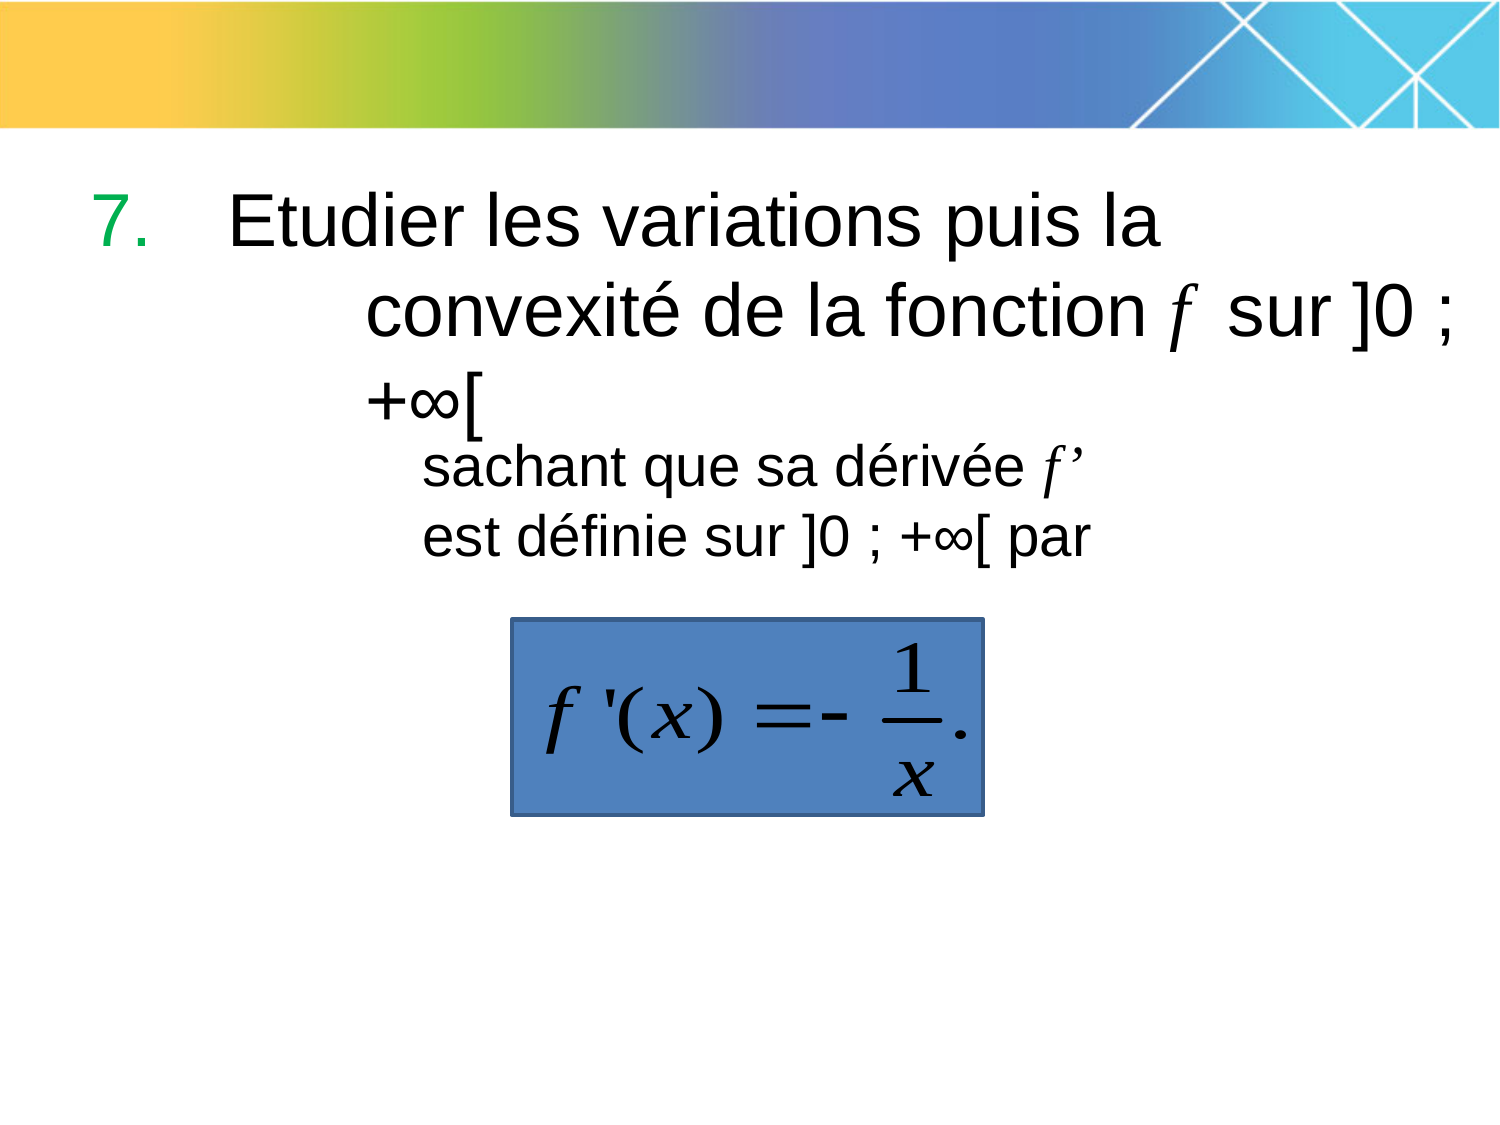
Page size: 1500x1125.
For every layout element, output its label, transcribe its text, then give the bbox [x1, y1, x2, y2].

text_box sachant que sa dérivée f’ est définie sur ]0 ; +∞[ par [407, 420, 1147, 578]
chart [513, 621, 982, 813]
text_box Etudier les variations puis la convexité de la fonction f sur ]0 ; +∞[ [75, 164, 1500, 338]
